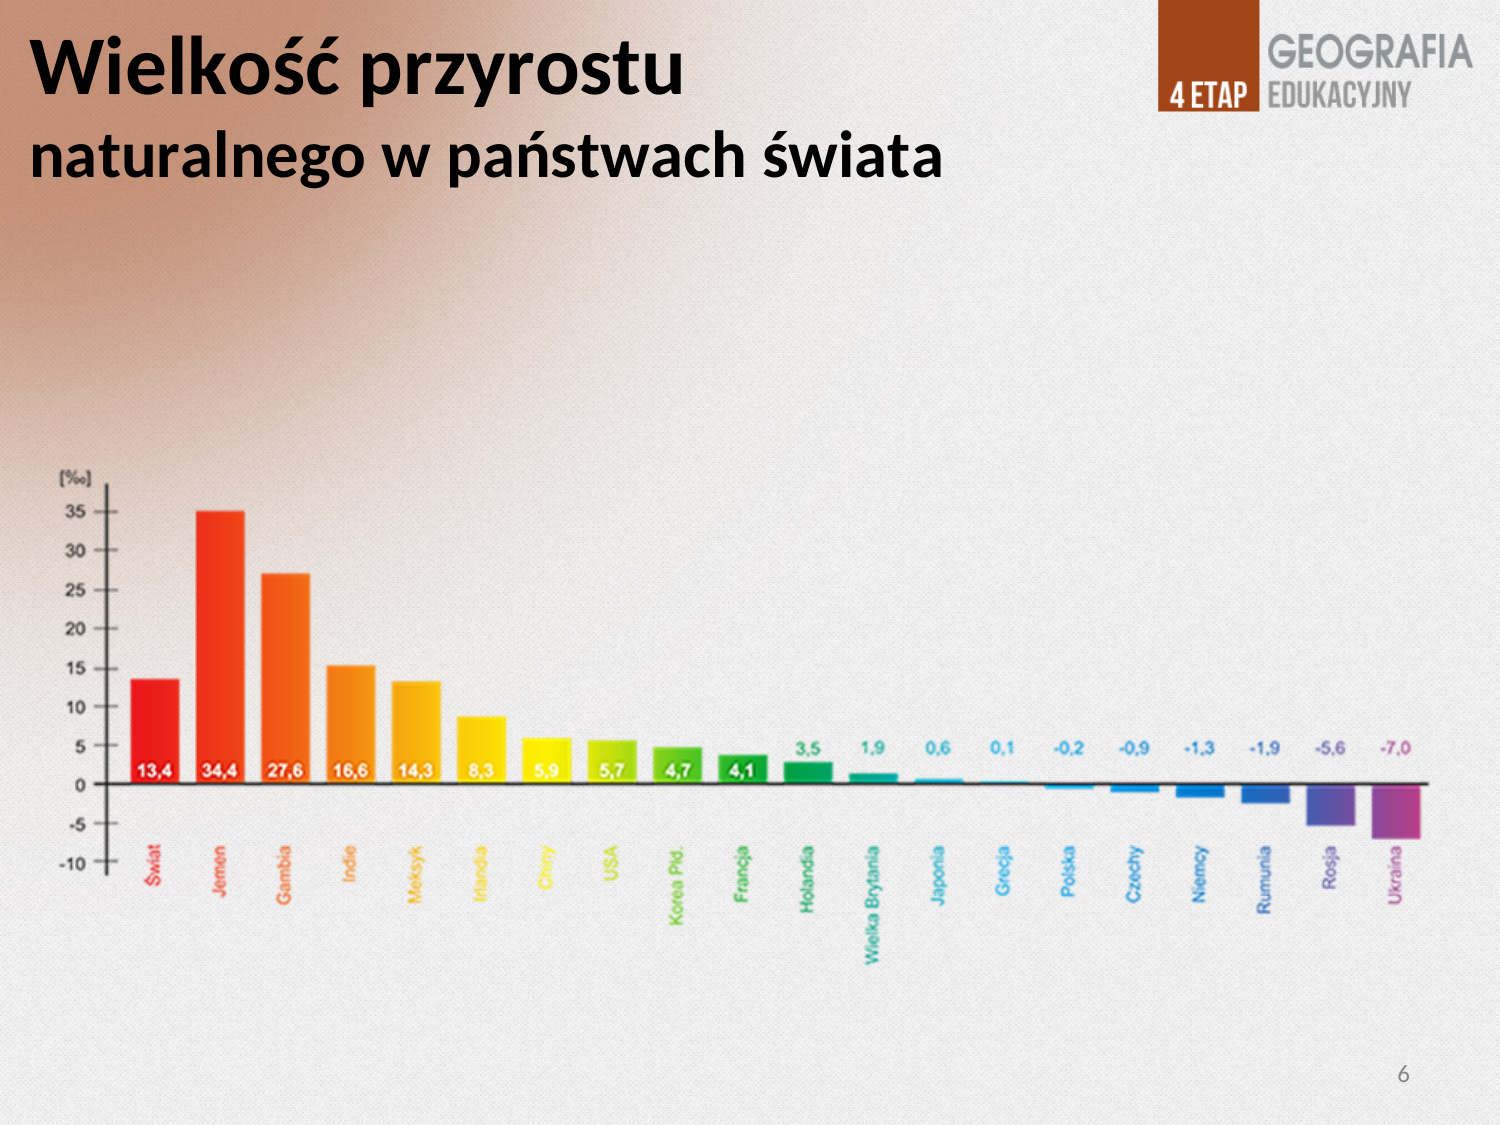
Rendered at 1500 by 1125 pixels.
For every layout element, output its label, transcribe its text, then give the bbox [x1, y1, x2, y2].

picture [0, 0, 1500, 1125]
text_box Wielkość przyrostu naturalnego w państwach świata [14, 3, 1365, 199]
text_box <numer> [1074, 1053, 1426, 1103]
